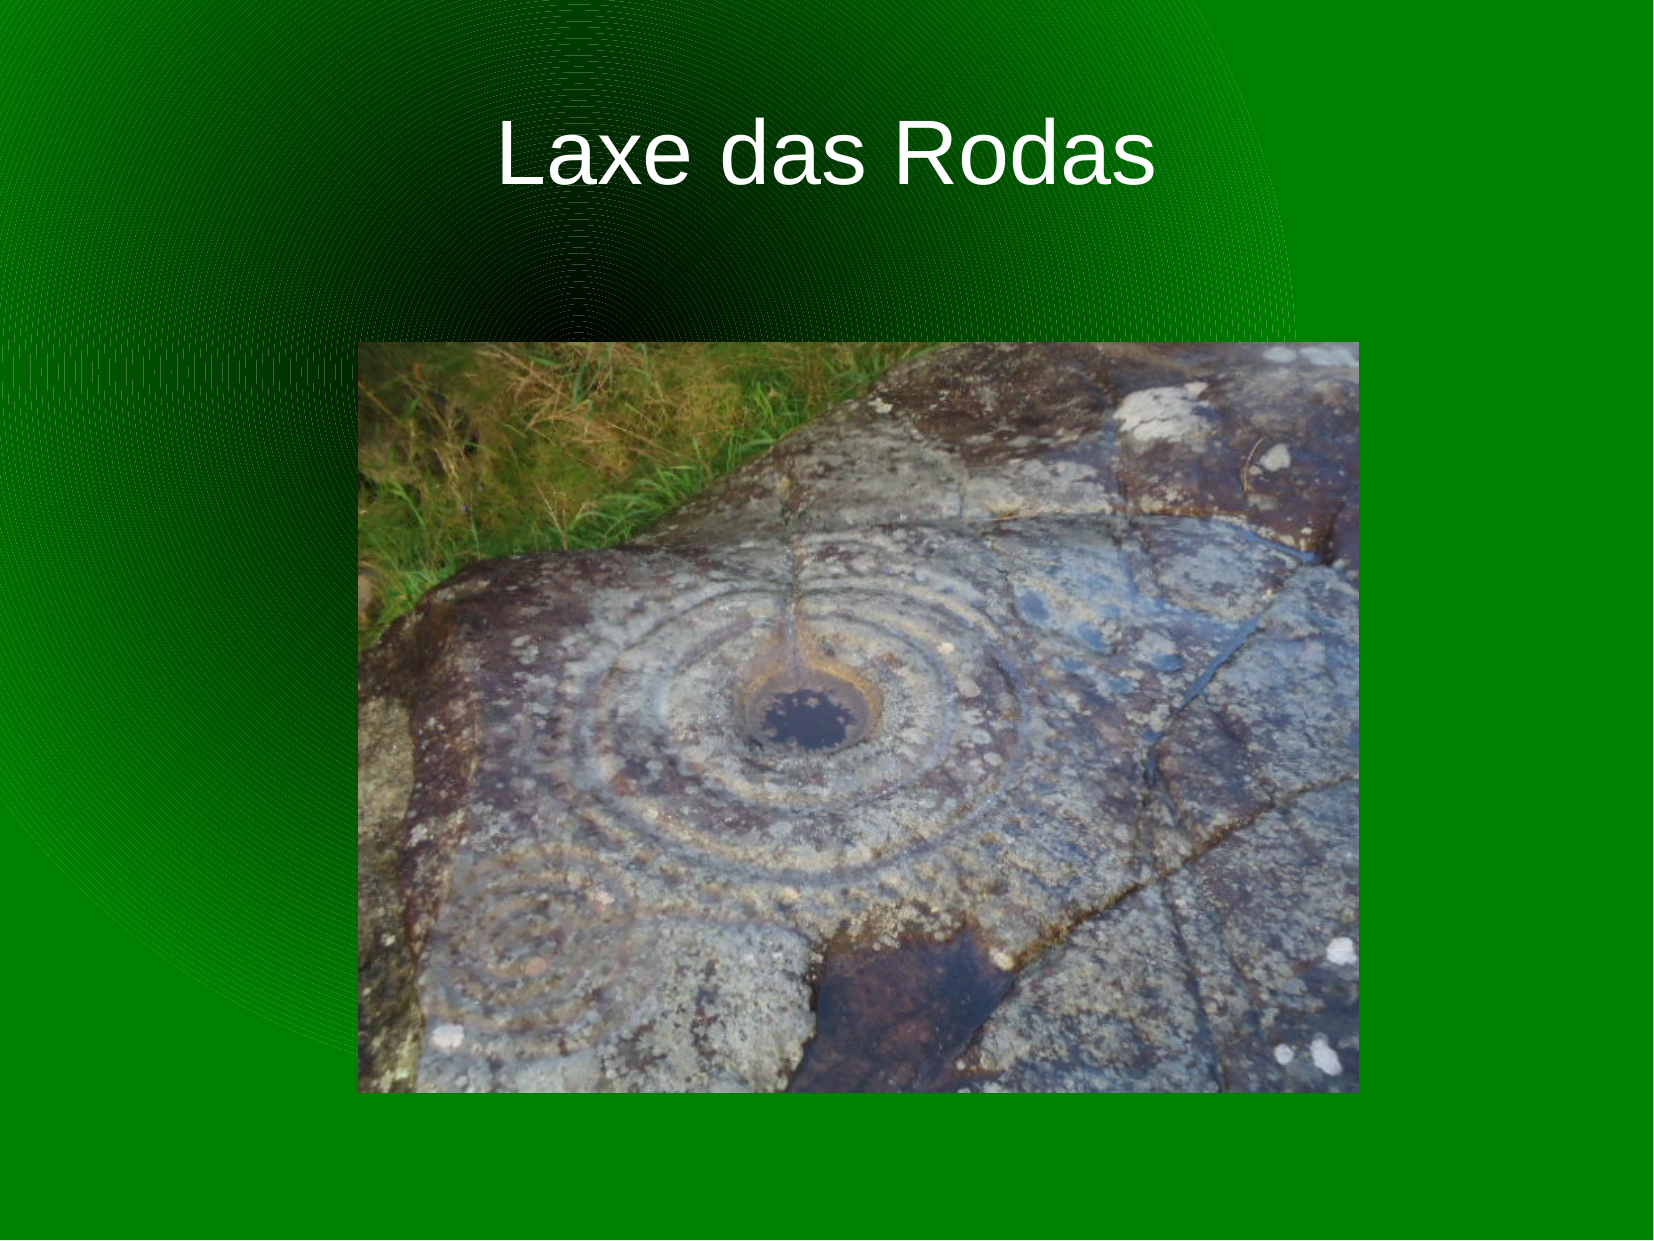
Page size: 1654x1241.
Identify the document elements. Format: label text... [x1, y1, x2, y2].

title Laxe das Rodas [82, 56, 1571, 250]
picture [358, 342, 1359, 1093]
